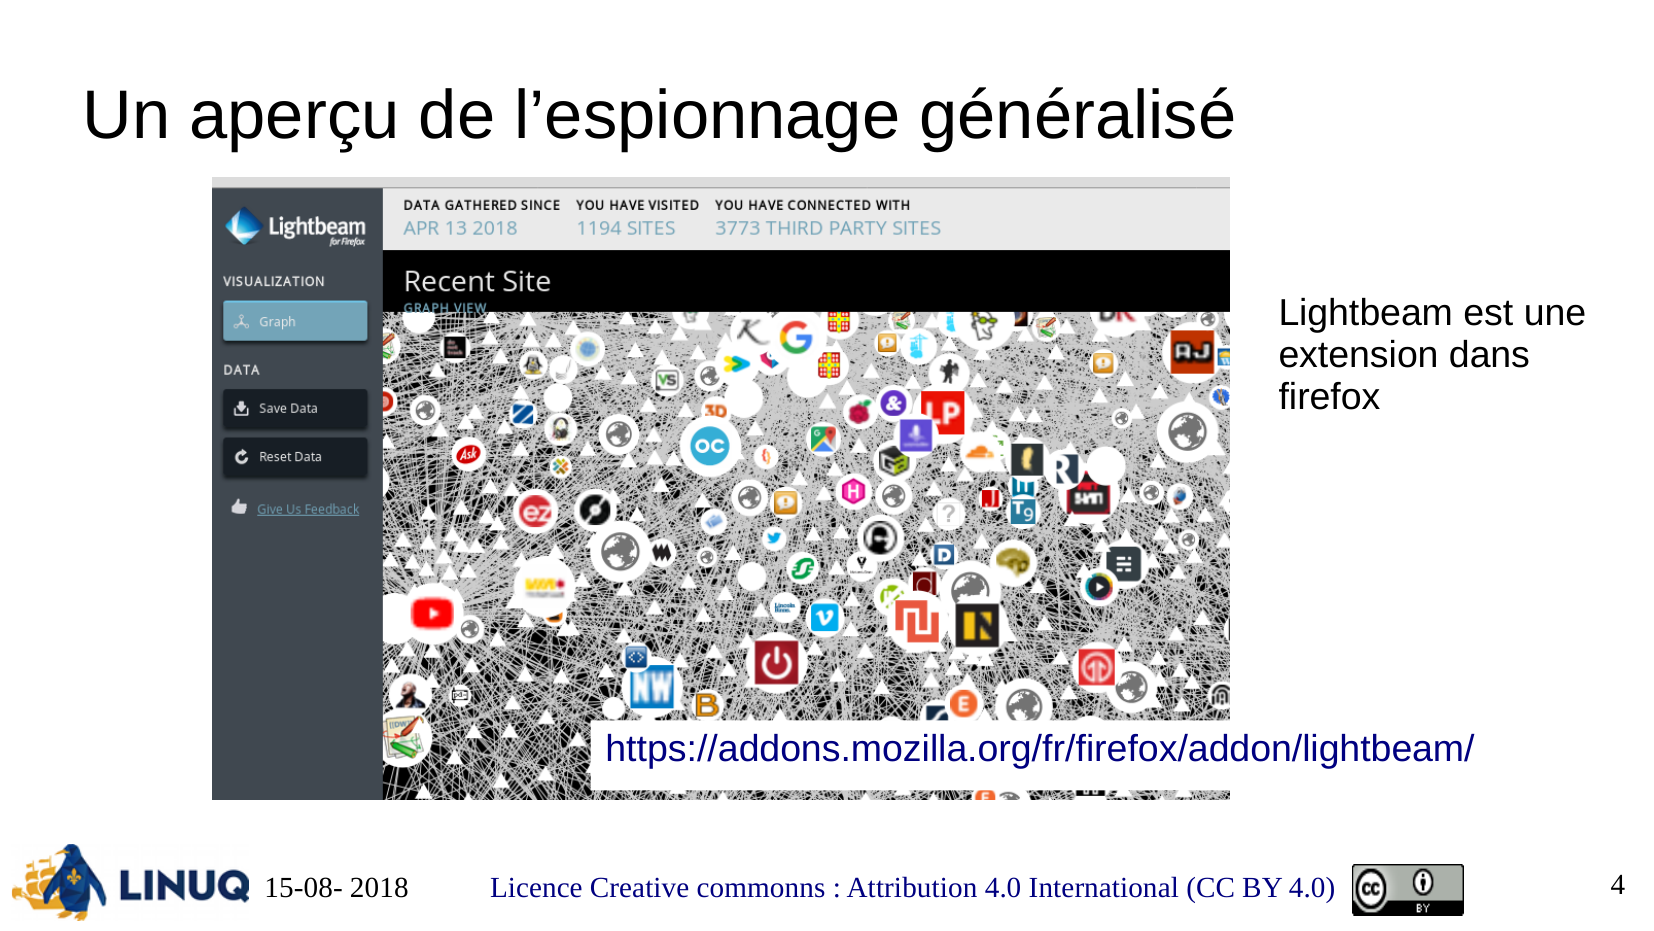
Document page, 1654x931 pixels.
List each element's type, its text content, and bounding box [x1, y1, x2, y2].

title Un aperçu de l’espionnage généralisé [82, 37, 1571, 193]
picture [212, 177, 1230, 800]
text_box https://addons.mozilla.org/fr/firefox/addon/lightbeam/ [590, 720, 1501, 791]
text_box Lightbeam est une extension dans firefox [1263, 284, 1619, 426]
picture [11, 844, 249, 921]
picture [1352, 864, 1464, 916]
